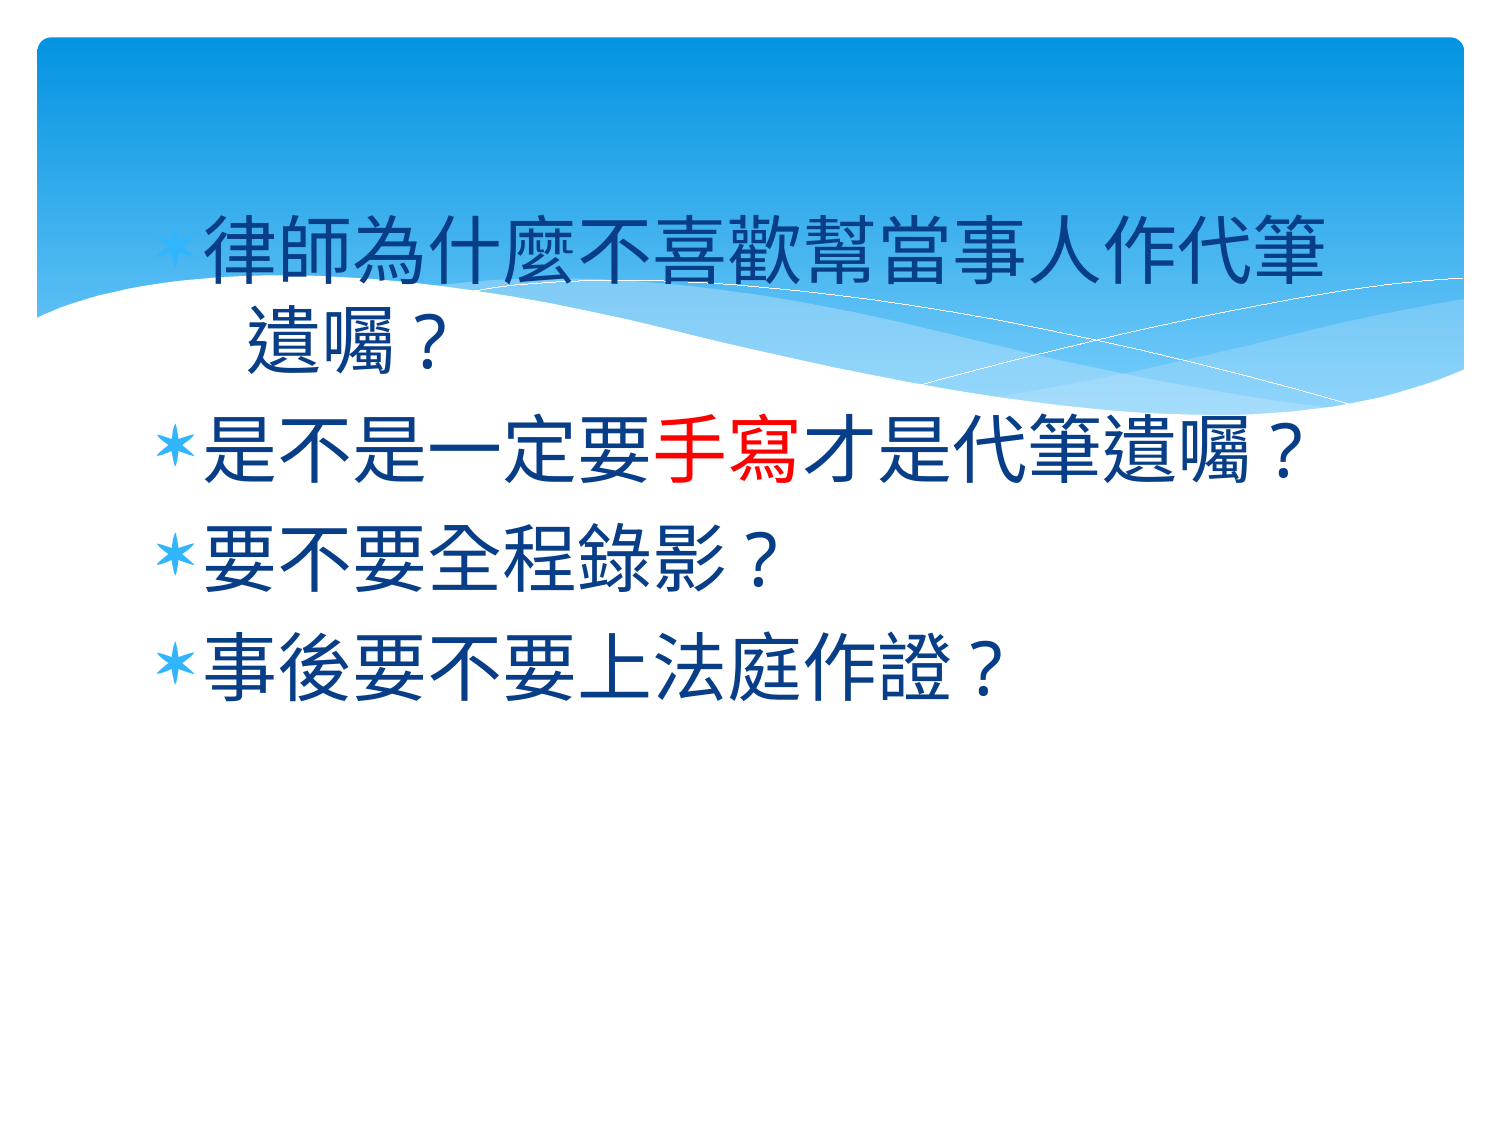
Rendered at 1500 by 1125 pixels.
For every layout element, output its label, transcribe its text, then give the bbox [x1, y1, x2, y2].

list 律師為什麼不喜歡幫當事人作代筆遺囑? 是不是一定要手寫才是代筆遺囑? 要不要全程錄影? 事後要不要上法庭作證? [142, 196, 1358, 970]
